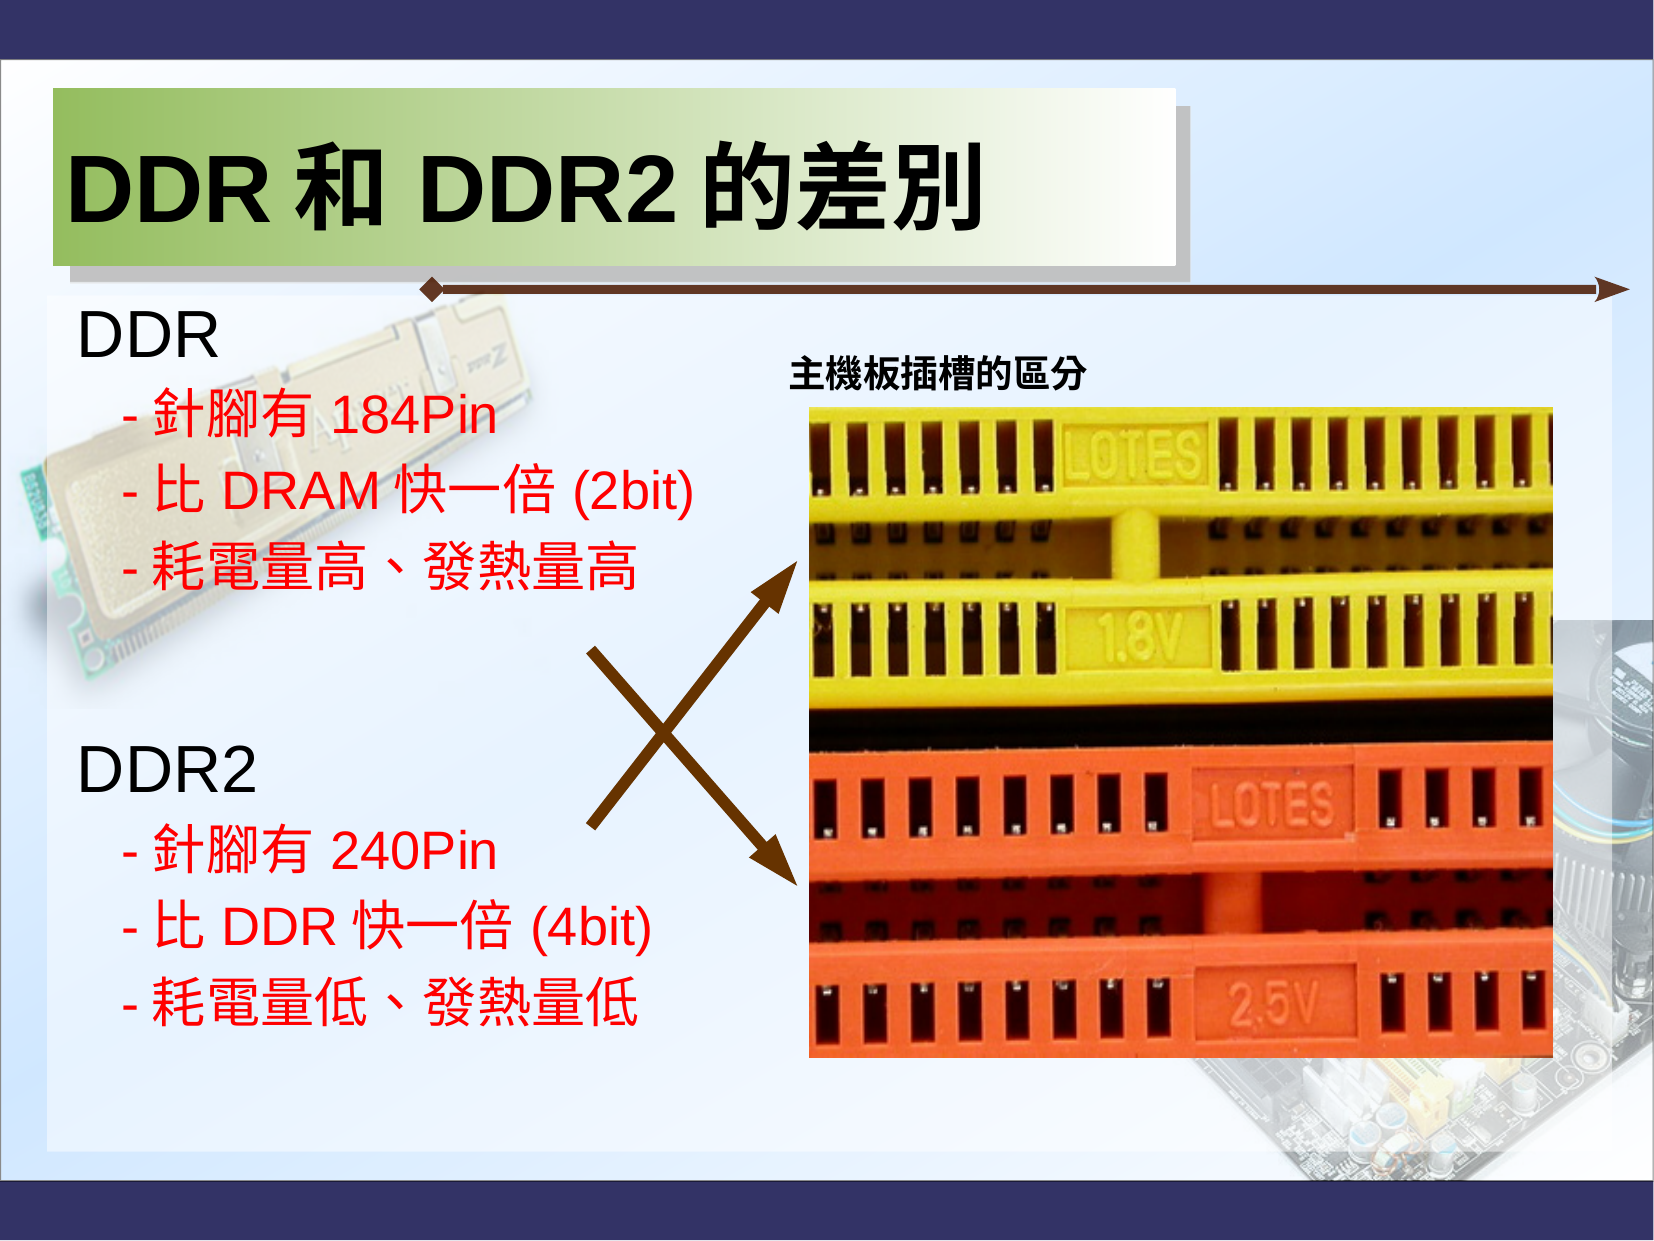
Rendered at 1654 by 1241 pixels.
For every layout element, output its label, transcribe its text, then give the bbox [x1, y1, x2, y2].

text_box 主機板插槽的區分 [773, 336, 1365, 397]
picture [809, 407, 1553, 1058]
title DDR和DDR2的差別 [64, 84, 1654, 277]
list DDR -針腳有184Pin -比DRAM快一倍(2bit) -耗電量高、發熱量高 DDR2 -針腳有240Pin -比DDR快一倍(4bit) -耗電量低、發熱量低 [59, 321, 1548, 1019]
